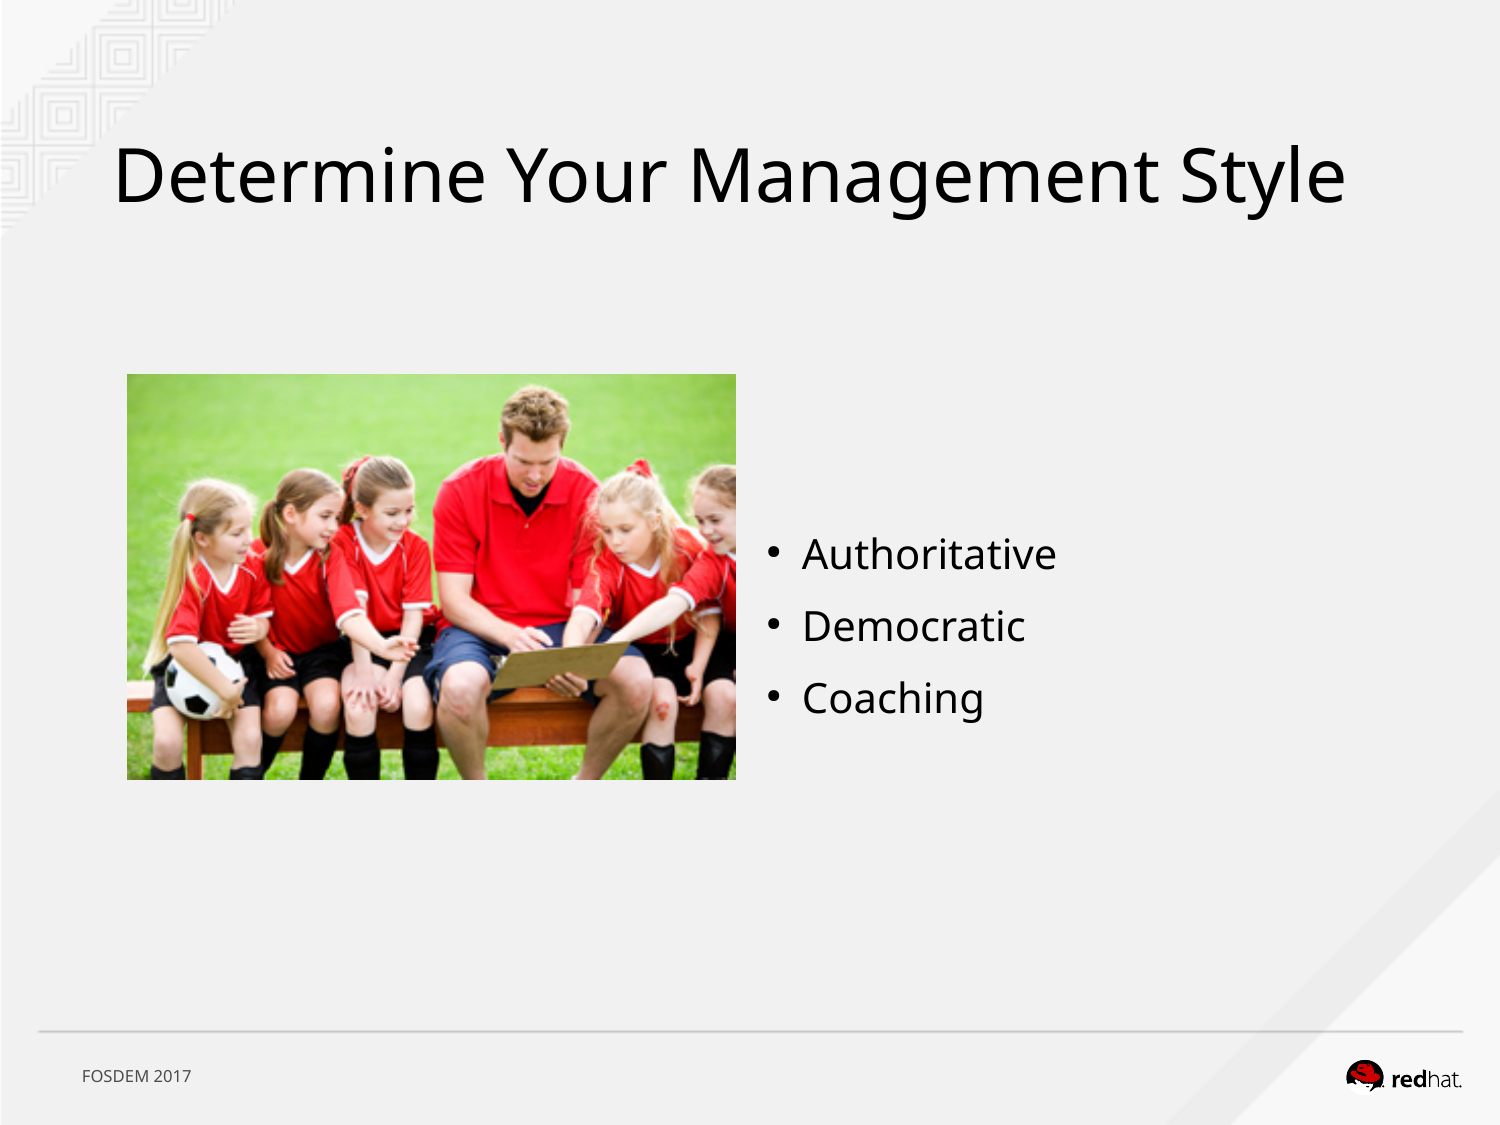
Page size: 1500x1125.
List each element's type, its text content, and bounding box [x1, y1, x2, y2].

text_box Authoritative Democratic Coaching [766, 525, 1389, 715]
picture [0, 0, 1500, 1125]
title Determine Your Management Style [112, 0, 1388, 225]
